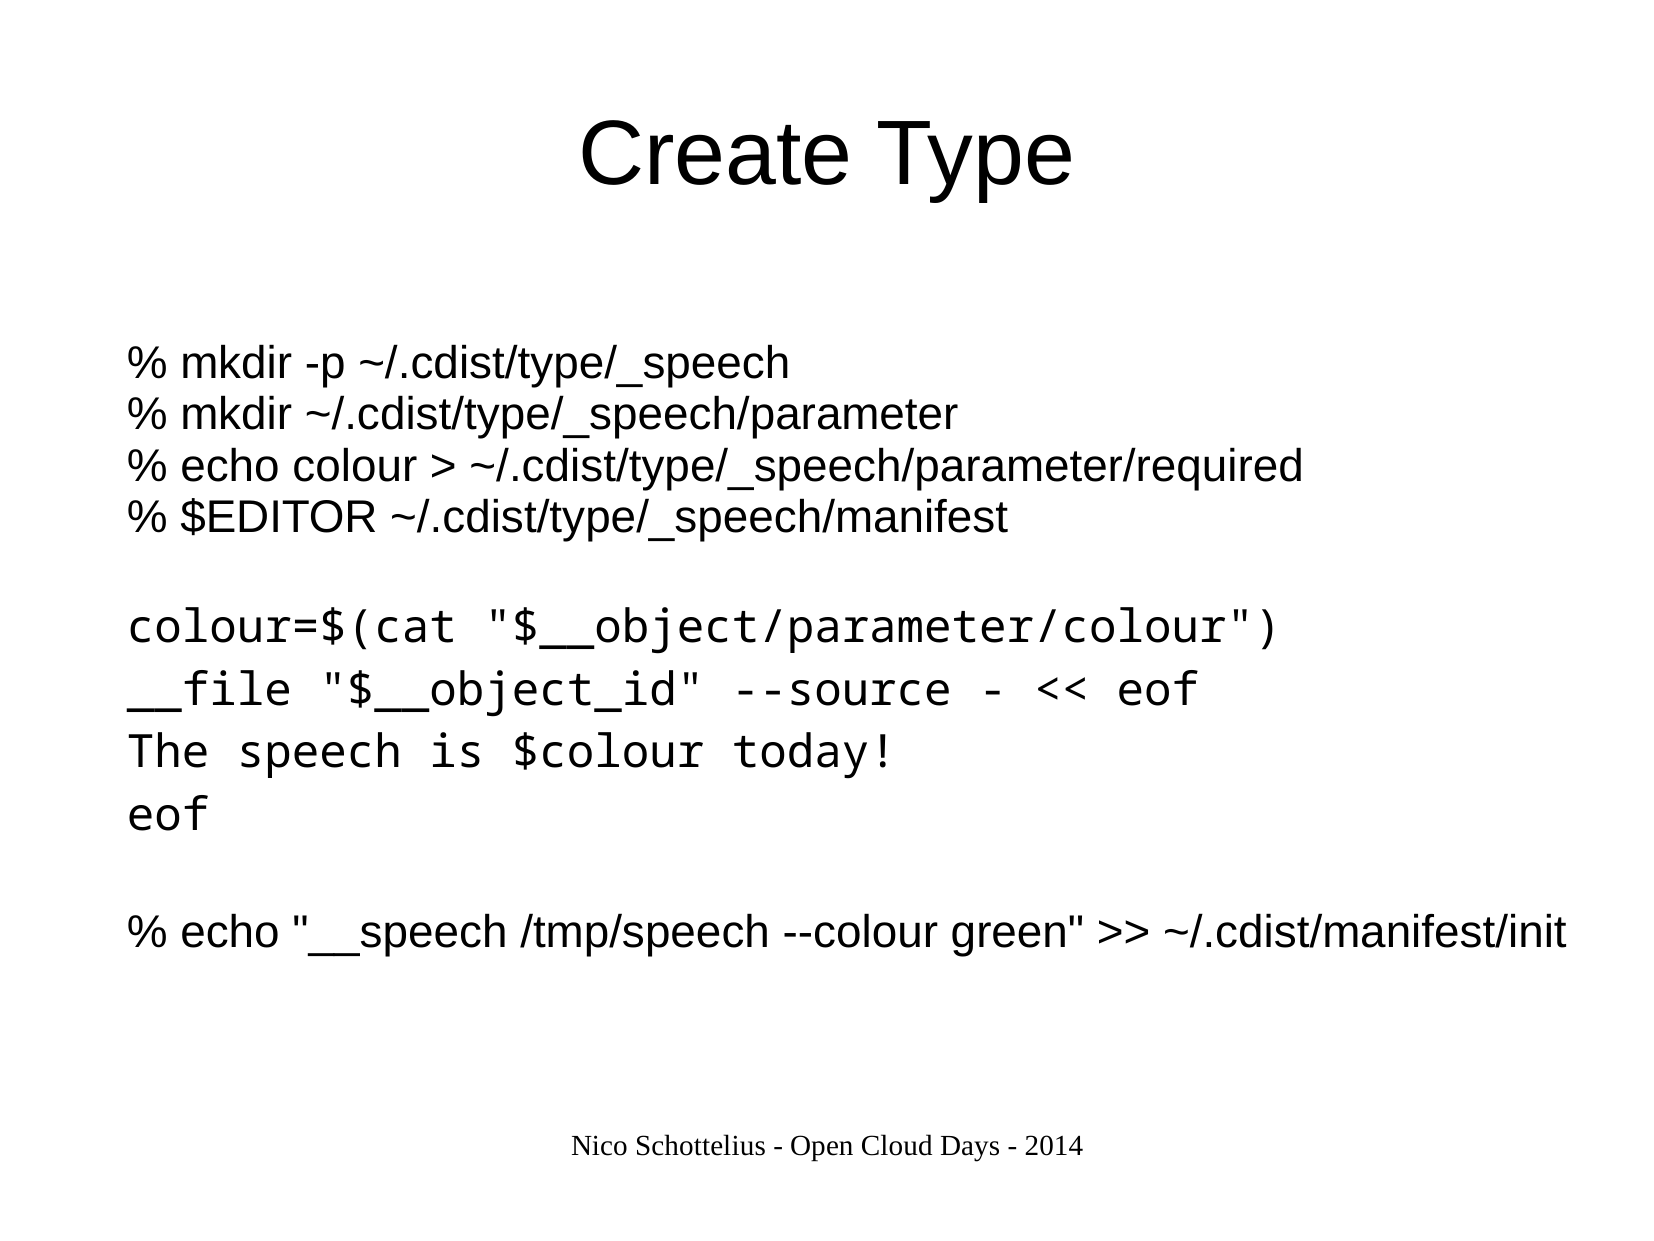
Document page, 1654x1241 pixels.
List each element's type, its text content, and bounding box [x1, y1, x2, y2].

title Create Type [82, 49, 1571, 257]
text_box % mkdir -p ~/.cdist/type/_speech % mkdir ~/.cdist/type/_speech/parameter % echo colour > ~/.cdist/type/_speech/parameter/required % $EDITOR ~/.cdist/type/_speech/manifest colour=$(cat "$__object/parameter/colour") __file "$__object_id" --source - << eof The speech is $colour today! eof % echo "__speech /tmp/speech --colour green" >> ~/.cdist/manifest/init [112, 329, 1611, 1191]
